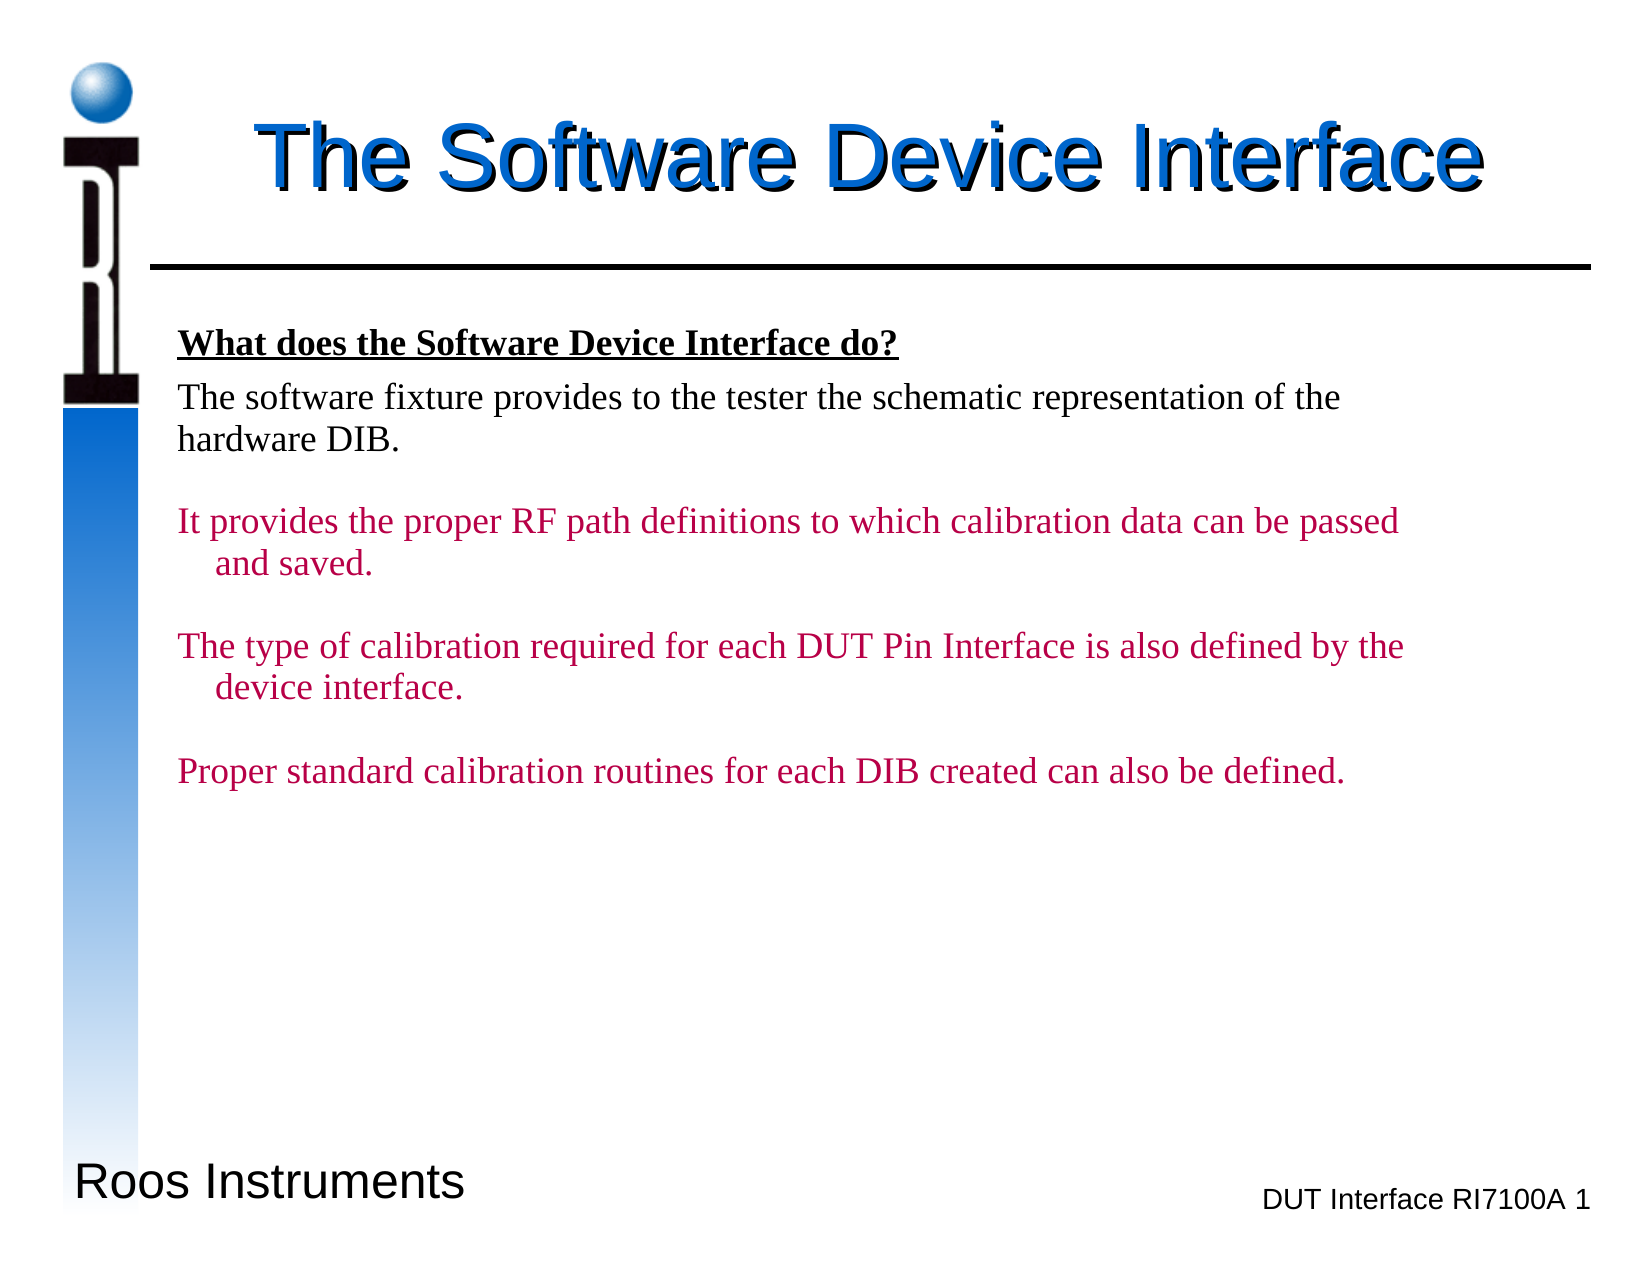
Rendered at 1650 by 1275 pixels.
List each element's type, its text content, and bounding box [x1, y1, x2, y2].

title The Software Device Interface [147, 59, 1591, 253]
picture [59, 59, 144, 411]
text_box What does the Software Device Interface do? The software fixture provides to the tester the schematic representation of the hardware DIB. It provides the proper RF path definitions to which calibration data can be passed and saved. The type of calibration required for each DUT Pin Interface is also defined by the device interface. Proper standard calibration routines for each DIB created can also be defined. [162, 314, 1578, 1078]
